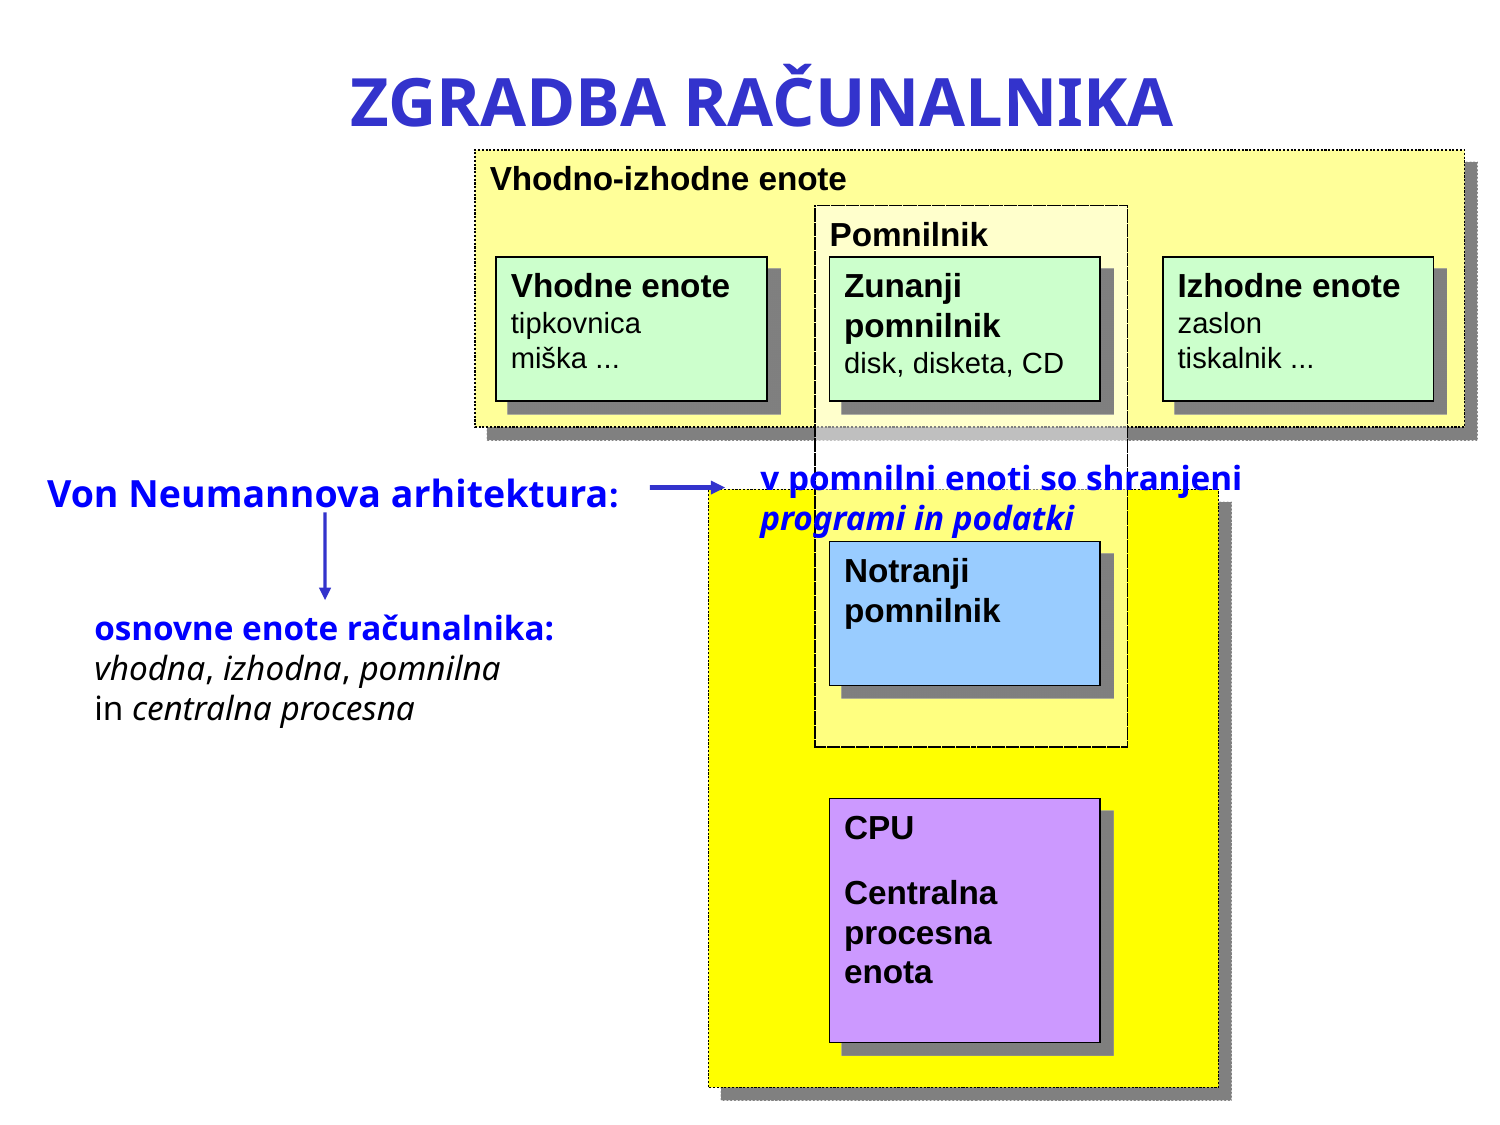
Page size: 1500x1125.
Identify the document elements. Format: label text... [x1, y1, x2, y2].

text_box [708, 489, 1219, 1088]
text_box CPU Centralna procesna enota [829, 798, 1101, 1043]
text_box Von Neumannova arhitektura: [32, 462, 634, 523]
text_box Pomnilnik [814, 545, 1128, 748]
title ZGRADBA RAČUNALNIKA [125, 37, 1400, 163]
text_box Pomnilnik [814, 205, 1128, 449]
text_box v pomnilni enoti so shranjeni programi in podatki [745, 449, 1267, 545]
text_box Izhodne enote zaslon tiskalnik ... [1162, 257, 1434, 401]
text_box Vhodno-izhodne enote [474, 149, 1465, 428]
text_box osnovne enote računalnika: vhodna, izhodna, pomnilna in centralna procesna [79, 599, 570, 735]
text_box Vhodne enote tipkovnica miška ... [496, 257, 767, 401]
text_box Zunanji pomnilnik disk, disketa, CD [829, 257, 1101, 401]
text_box Notranji pomnilnik [829, 545, 1101, 686]
